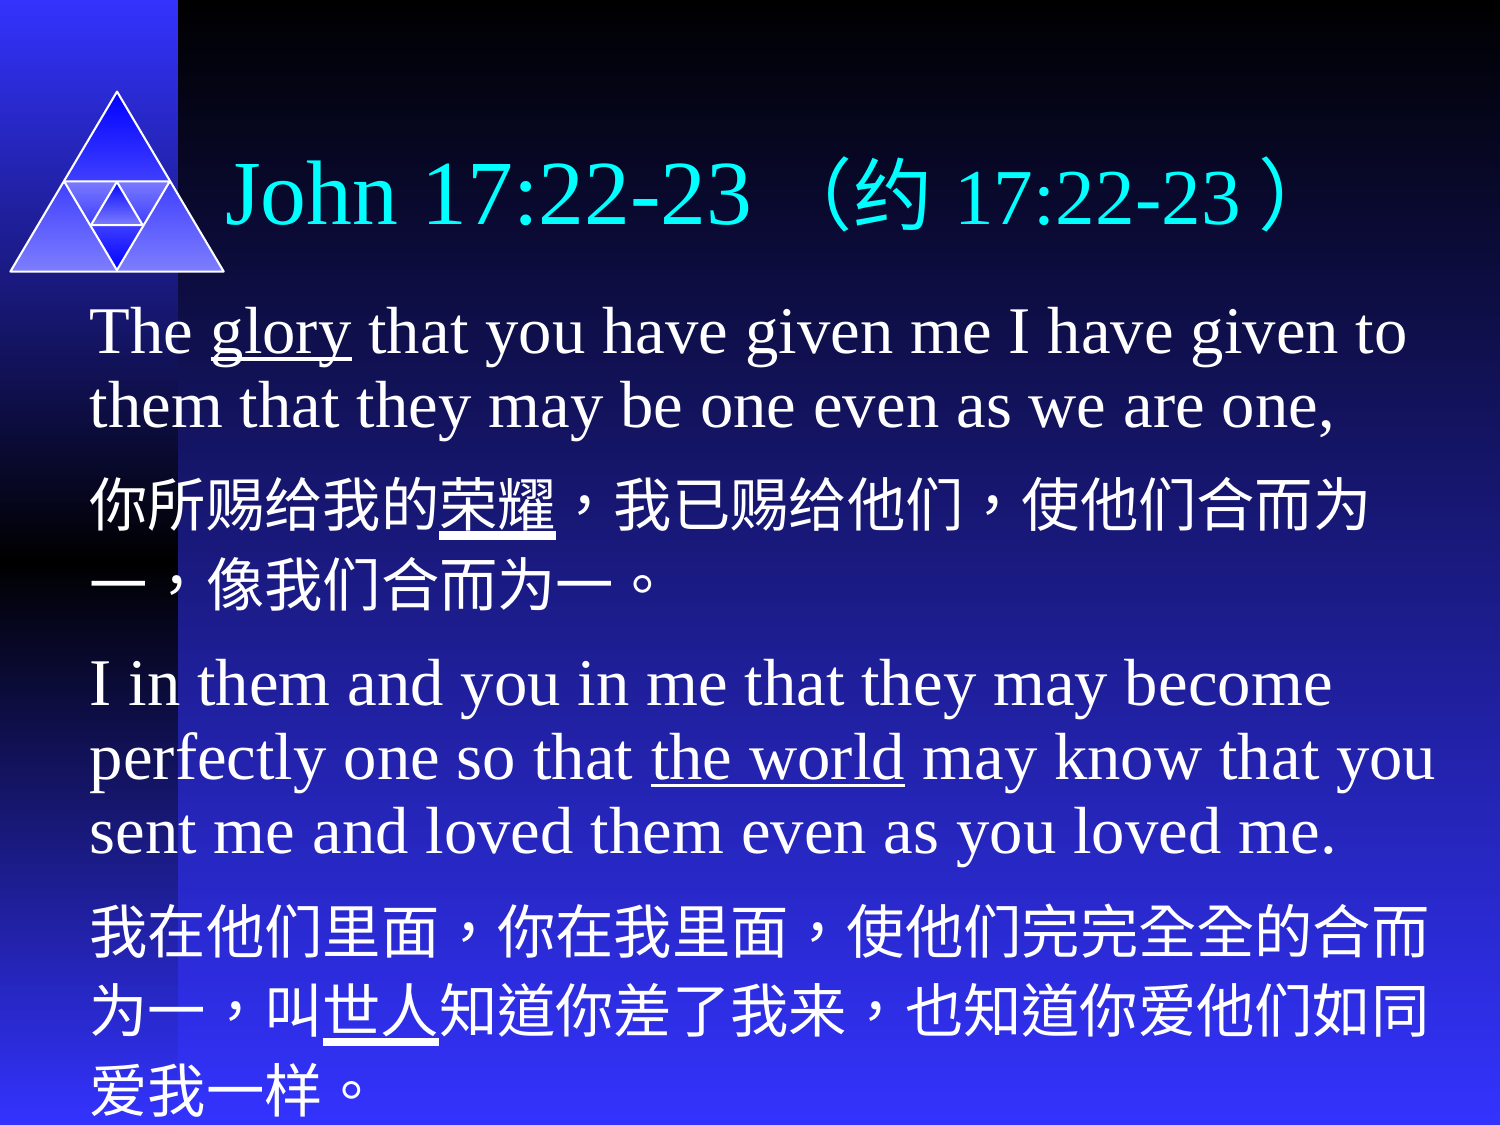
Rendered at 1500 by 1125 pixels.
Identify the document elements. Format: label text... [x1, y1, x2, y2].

title John 17:22-23（约17:22-23） [225, 99, 1463, 286]
text_box The glory that you have given me I have given to them that they may be one even as we are one, 你所赐给我的荣耀，我已赐给他们，使他们合而为一，像我们合而为一。 I in them and you in me that they may become perfectly one so that the world may know that you sent me and loved them even as you loved me. 我在他们里面，你在我里面，使他们完完全全的合而为一，叫世人知道你差了我来，也知道你爱他们如同爱我一样。 [75, 286, 1463, 1125]
